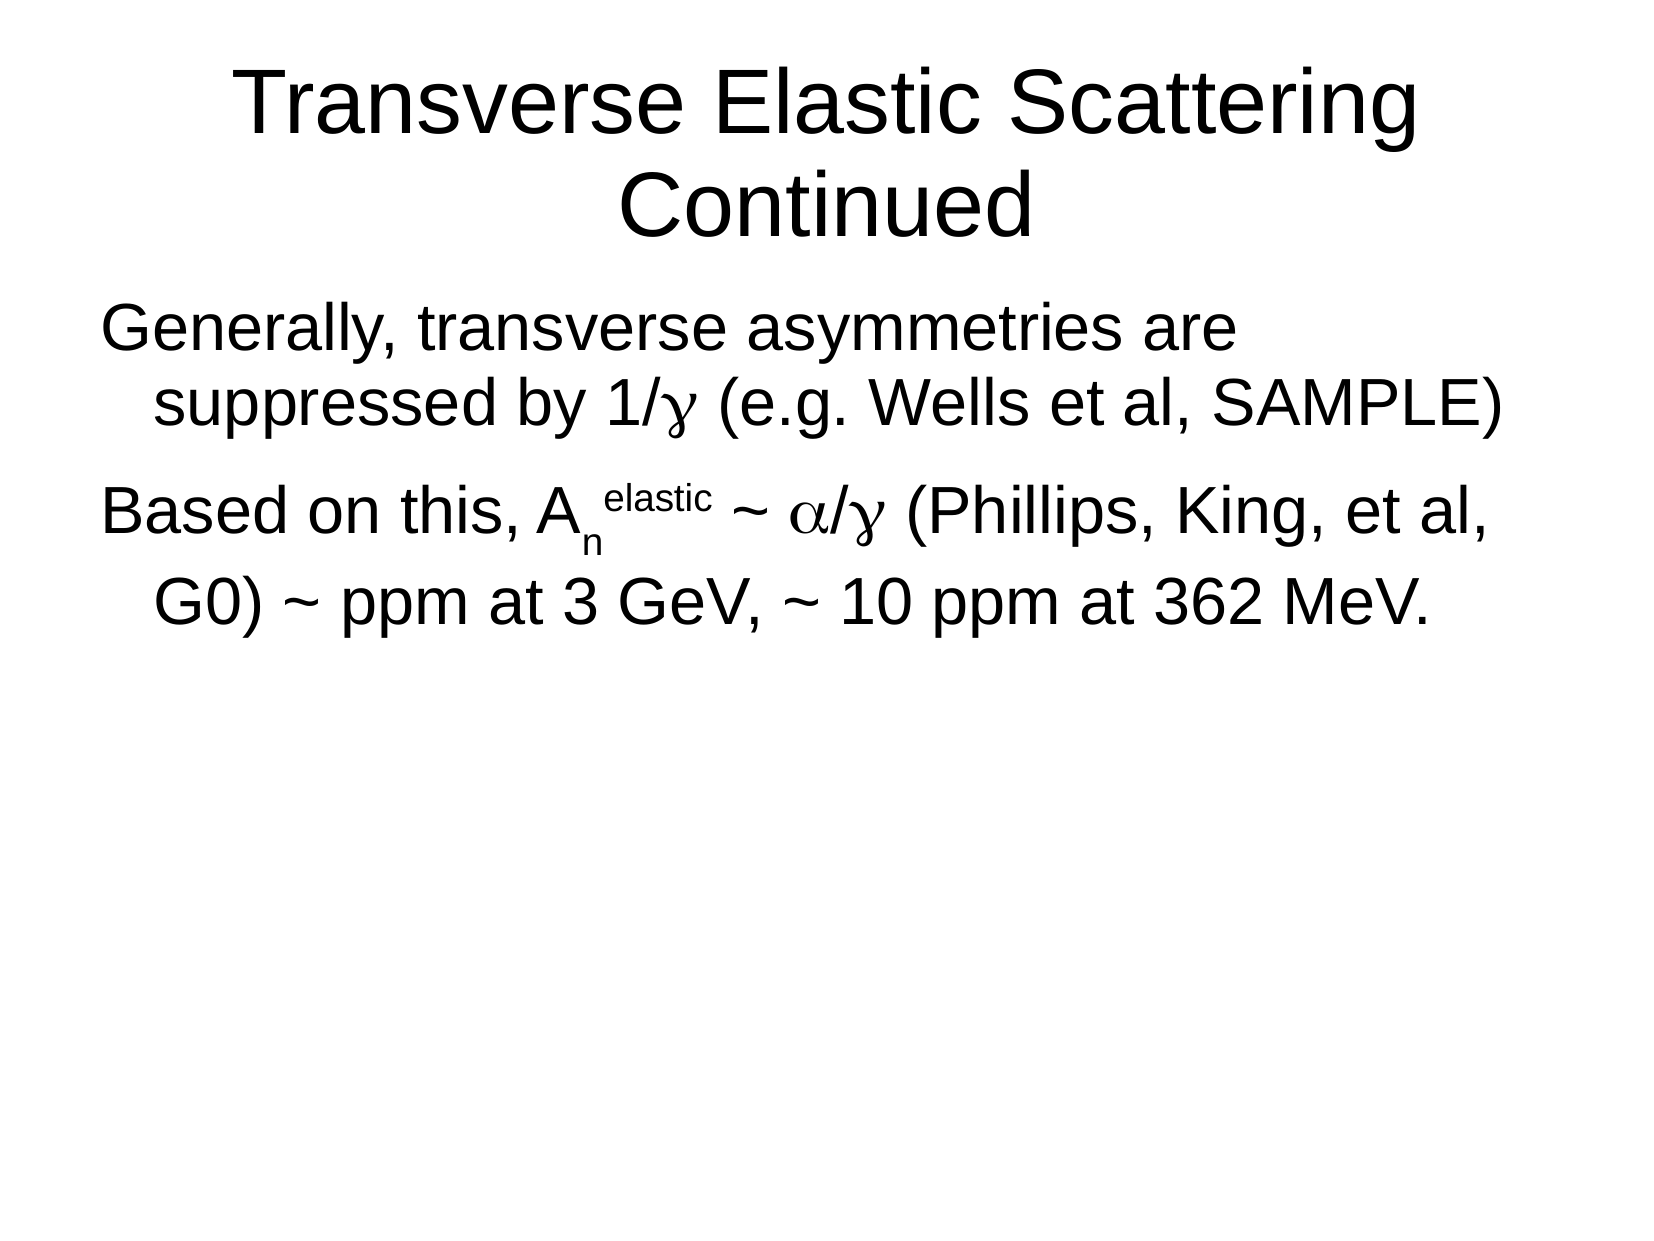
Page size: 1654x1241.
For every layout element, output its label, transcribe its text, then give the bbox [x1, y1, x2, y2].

list Generally, transverse asymmetries are suppressed by 1/g (e.g. Wells et al, SAMPLE) [82, 290, 1571, 473]
title Transverse Elastic Scattering Continued [82, 50, 1571, 256]
list Based on this, Anelastic ~ a/g (Phillips, King, et al, G0) ~ ppm at 3 GeV, ~ 10 ppm at 362 MeV. [82, 473, 1571, 656]
